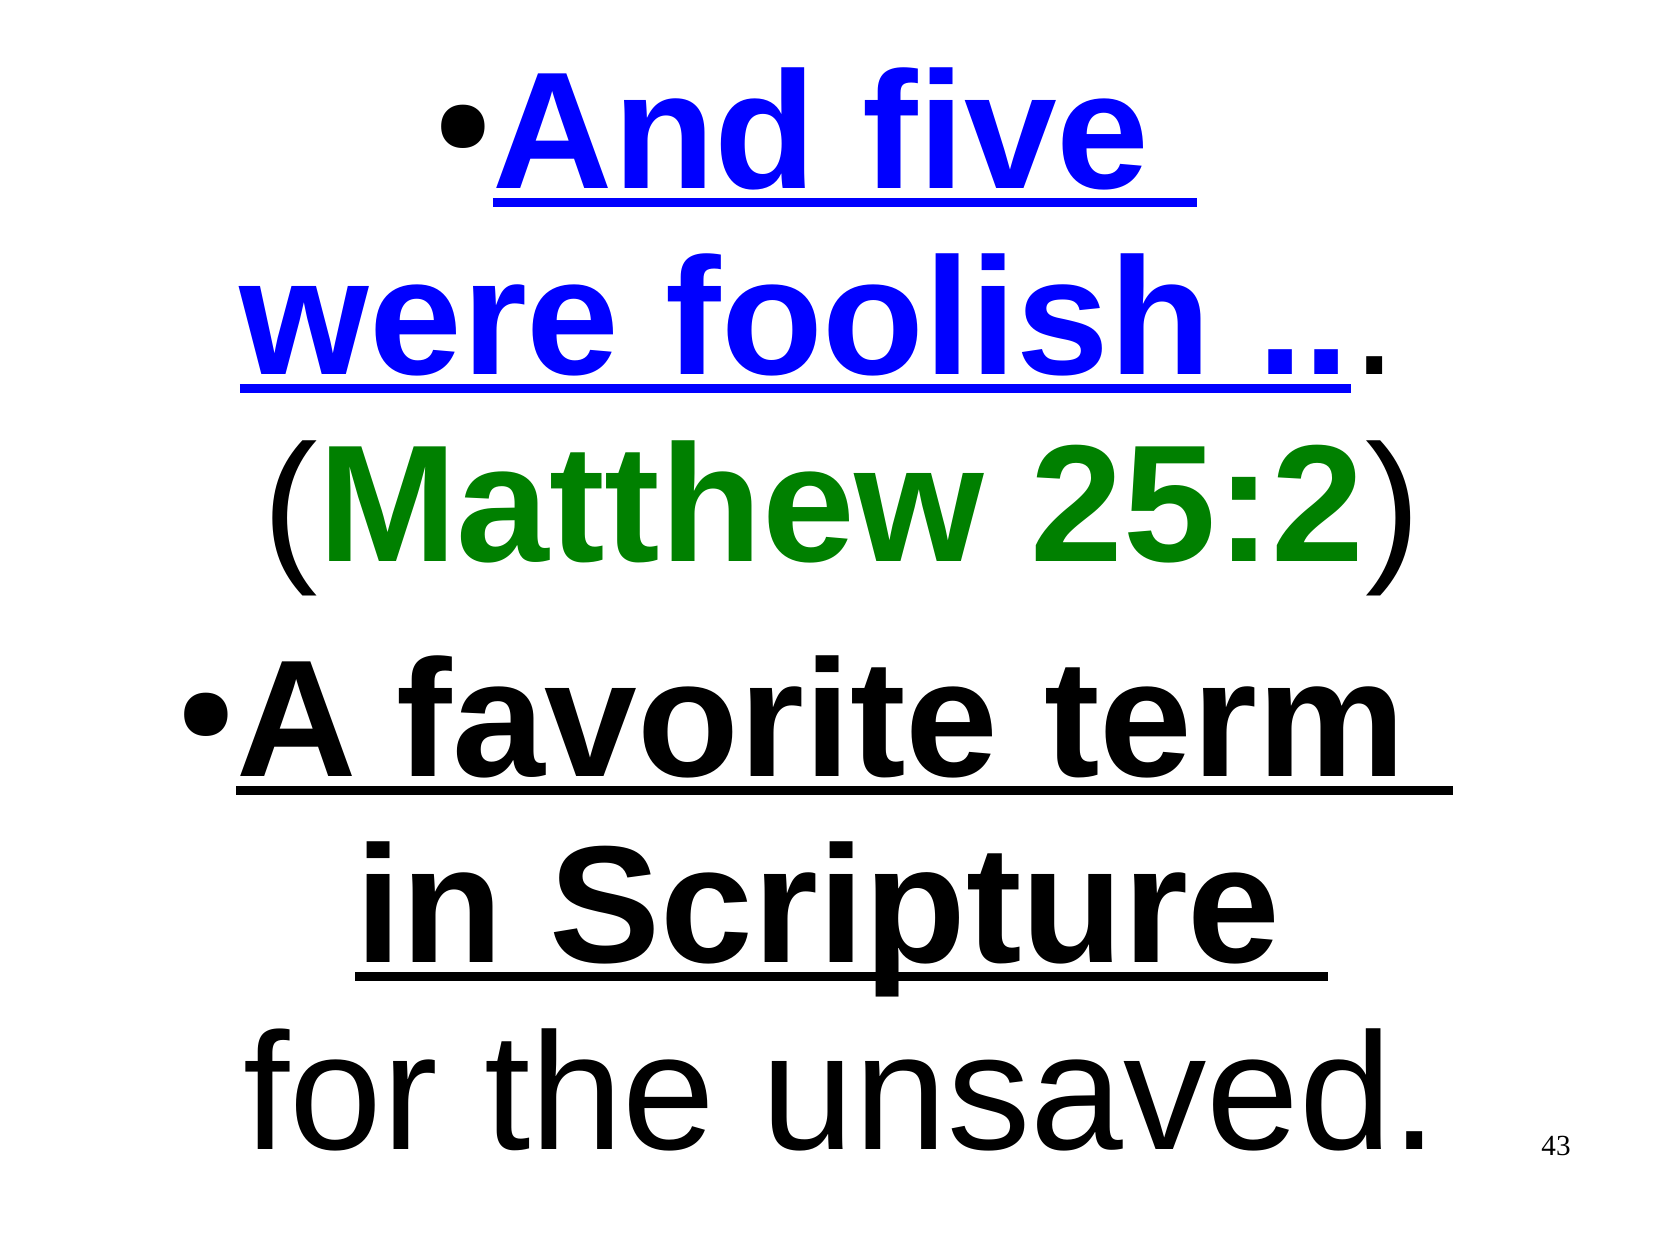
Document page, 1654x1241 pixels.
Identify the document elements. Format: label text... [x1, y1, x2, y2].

list And five were foolish ... (Matthew 25:2) A favorite term in Scripture for the unsaved. [0, 37, 1613, 1201]
